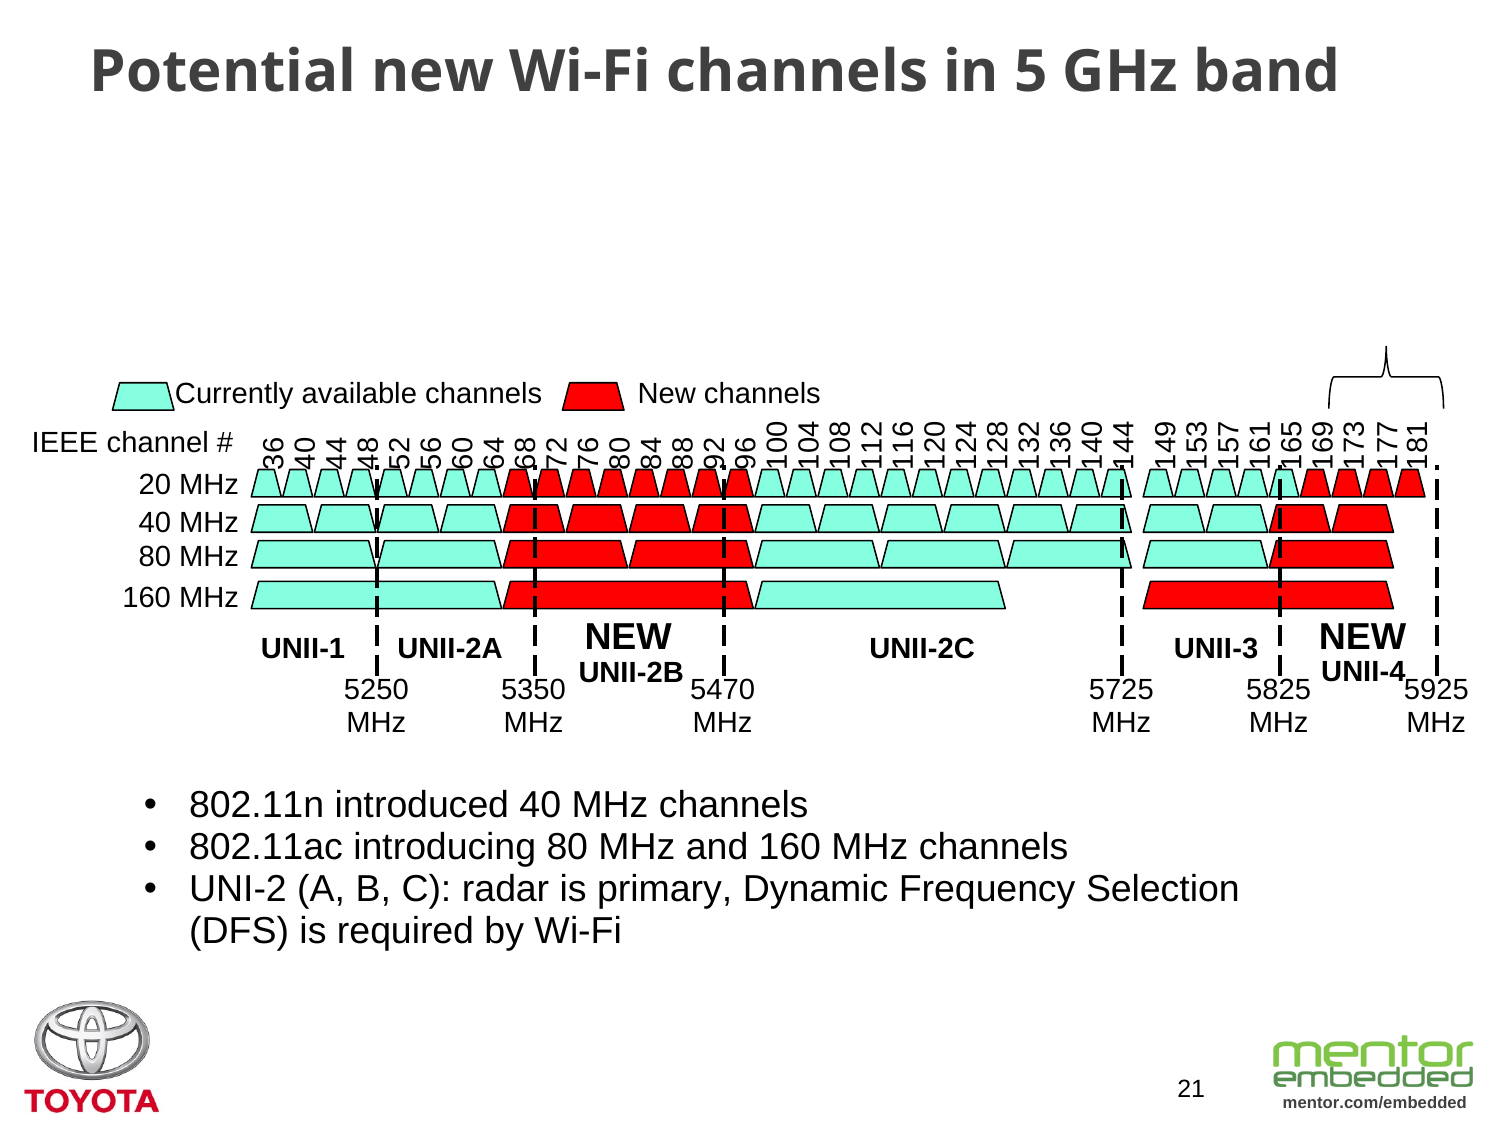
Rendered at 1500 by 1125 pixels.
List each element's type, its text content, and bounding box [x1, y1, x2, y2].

text_box 124 [946, 419, 977, 471]
text_box UNII-3 [1143, 632, 1289, 666]
text_box 161 [1239, 409, 1271, 471]
text_box [1269, 469, 1299, 497]
text_box UNII-2B [557, 656, 705, 689]
text_box 160 MHz [74, 581, 240, 615]
text_box 48 [347, 419, 379, 471]
text_box 96 [725, 419, 756, 471]
text_box [1269, 504, 1331, 533]
text_box [1300, 471, 1362, 497]
text_box [1332, 504, 1394, 533]
text_box 5825 MHz [1216, 673, 1341, 739]
text_box 104 [788, 419, 819, 471]
text_box [692, 504, 1132, 533]
text_box 36 [251, 419, 284, 471]
text_box [251, 581, 502, 609]
text_box 40 [284, 419, 316, 471]
text_box 64 [473, 419, 503, 471]
picture [24, 998, 163, 1114]
text_box [503, 540, 628, 568]
text_box [440, 471, 502, 497]
text_box 120 [914, 419, 946, 471]
text_box [314, 471, 375, 497]
text_box [112, 382, 174, 411]
text_box 100 [756, 419, 788, 471]
text_box 112 [851, 419, 883, 471]
text_box [503, 471, 533, 497]
text_box [726, 471, 785, 497]
text_box 40 MHz [135, 506, 240, 539]
text_box [629, 504, 691, 533]
text_box 5250 MHz [314, 673, 439, 739]
text_box IEEE channel # [0, 418, 234, 467]
text_box 802.11n introduced 40 MHz channels 802.11ac introducing 80 MHz and 160 MHz channels UNI-2 (A, B, C): radar is primary, Dynamic Frequency Selection (DFS) is required by Wi-Fi [129, 776, 1277, 960]
text_box [1143, 471, 1205, 497]
text_box UNII-2C [849, 632, 995, 666]
text_box [849, 471, 911, 497]
text_box 64 [492, 458, 501, 466]
text_box [1101, 469, 1132, 497]
text_box [566, 504, 628, 533]
text_box [251, 504, 313, 533]
text_box 5470 MHz [660, 673, 785, 739]
text_box 5925 MHz [1374, 673, 1499, 739]
text_box 80 MHz [135, 540, 240, 573]
text_box UNII-4 [1290, 655, 1437, 688]
text_box [629, 471, 691, 497]
text_box Potential new Wi-Fi channels in 5 GHz band [74, 24, 1437, 184]
text_box [562, 382, 624, 411]
text_box [786, 471, 848, 497]
text_box New channels [637, 370, 999, 419]
text_box 5725 MHz [1059, 673, 1184, 739]
text_box [537, 471, 565, 497]
text_box [377, 540, 502, 568]
text_box 169 [1314, 425, 1323, 433]
text_box 153 [1176, 409, 1208, 471]
text_box 149 [1143, 409, 1176, 471]
text_box 60 [442, 419, 473, 471]
text_box Currently available channels [174, 370, 562, 419]
text_box UNII-1 [230, 632, 376, 666]
text_box 92 [694, 419, 725, 471]
text_box 136 [1040, 409, 1071, 471]
text_box 177 [1365, 409, 1394, 471]
text_box 116 [883, 419, 914, 471]
text_box 128 [977, 409, 1008, 471]
text_box [1143, 581, 1394, 609]
text_box 68 [503, 419, 536, 471]
text_box [503, 504, 565, 533]
text_box [503, 581, 1006, 609]
text_box 140 [1071, 409, 1103, 471]
text_box [629, 540, 1132, 568]
text_box NEW [1290, 615, 1436, 655]
text_box UNII-2A [377, 632, 523, 666]
text_box 181 [1394, 409, 1428, 471]
text_box 165 [1290, 441, 1299, 449]
text_box 84 [631, 409, 662, 471]
text_box [566, 471, 628, 497]
text_box [1143, 504, 1205, 533]
text_box [912, 471, 974, 497]
text_box 72 [536, 411, 568, 471]
text_box [1395, 471, 1426, 497]
text_box 5350 MHz [471, 673, 596, 739]
text_box 56 [410, 419, 442, 471]
text_box [251, 540, 376, 568]
text_box 173 [1331, 409, 1365, 471]
text_box [692, 471, 722, 497]
text_box 169 [1321, 441, 1330, 449]
text_box [975, 471, 1037, 497]
text_box 88 [662, 419, 694, 471]
picture [1268, 1030, 1476, 1092]
text_box 44 [316, 419, 347, 471]
text_box 52 [379, 419, 410, 471]
text_box 108 [819, 419, 851, 471]
text_box [440, 504, 502, 533]
text_box [379, 471, 439, 497]
text_box [251, 471, 313, 497]
text_box 76 [568, 411, 599, 471]
text_box 165 [1271, 409, 1300, 471]
text_box [1363, 471, 1394, 497]
text_box NEW [555, 615, 702, 658]
text_box 20 MHz [135, 468, 240, 502]
text_box [314, 504, 376, 533]
text_box 132 [1008, 409, 1040, 471]
text_box 169 [1300, 409, 1331, 471]
text_box [1206, 504, 1268, 533]
text_box [1143, 540, 1268, 568]
text_box 157 [1208, 409, 1239, 471]
text_box [1038, 471, 1100, 497]
text_box [1206, 471, 1268, 497]
text_box 80 [599, 409, 631, 471]
text_box [1269, 540, 1394, 568]
text_box 144 [1103, 409, 1134, 471]
text_box 64 [487, 443, 496, 449]
text_box [377, 504, 439, 533]
